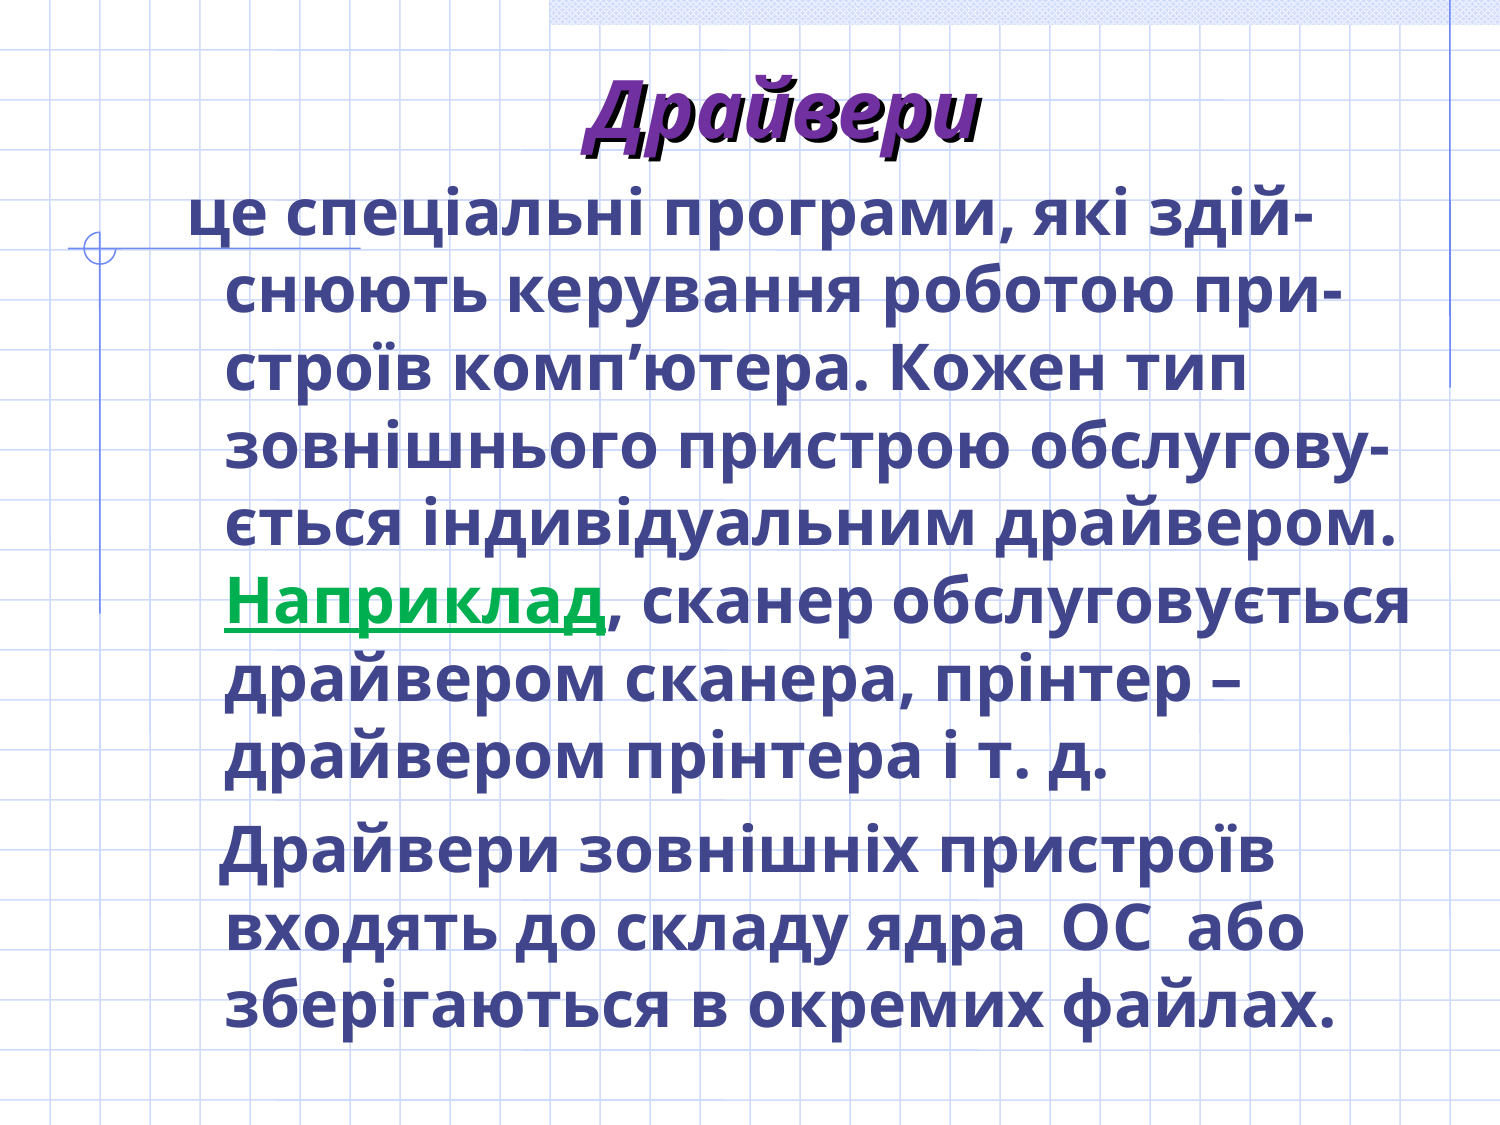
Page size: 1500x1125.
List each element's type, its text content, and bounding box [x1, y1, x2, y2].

list Драйвери це спеціальні програми, які здій-снюють керування роботою при-строїв комп’ютера. Кожен тип зовнішнього пристрою обслугову-ється індивідуальним драйвером. Наприклад, сканер обслуговується драйвером сканера, прінтер – драйвером прінтера і т. д. Драйвери зовнішніх пристроїв входять до складу ядра ОС або зберігаються в окремих файлах. [99, 50, 1436, 1071]
